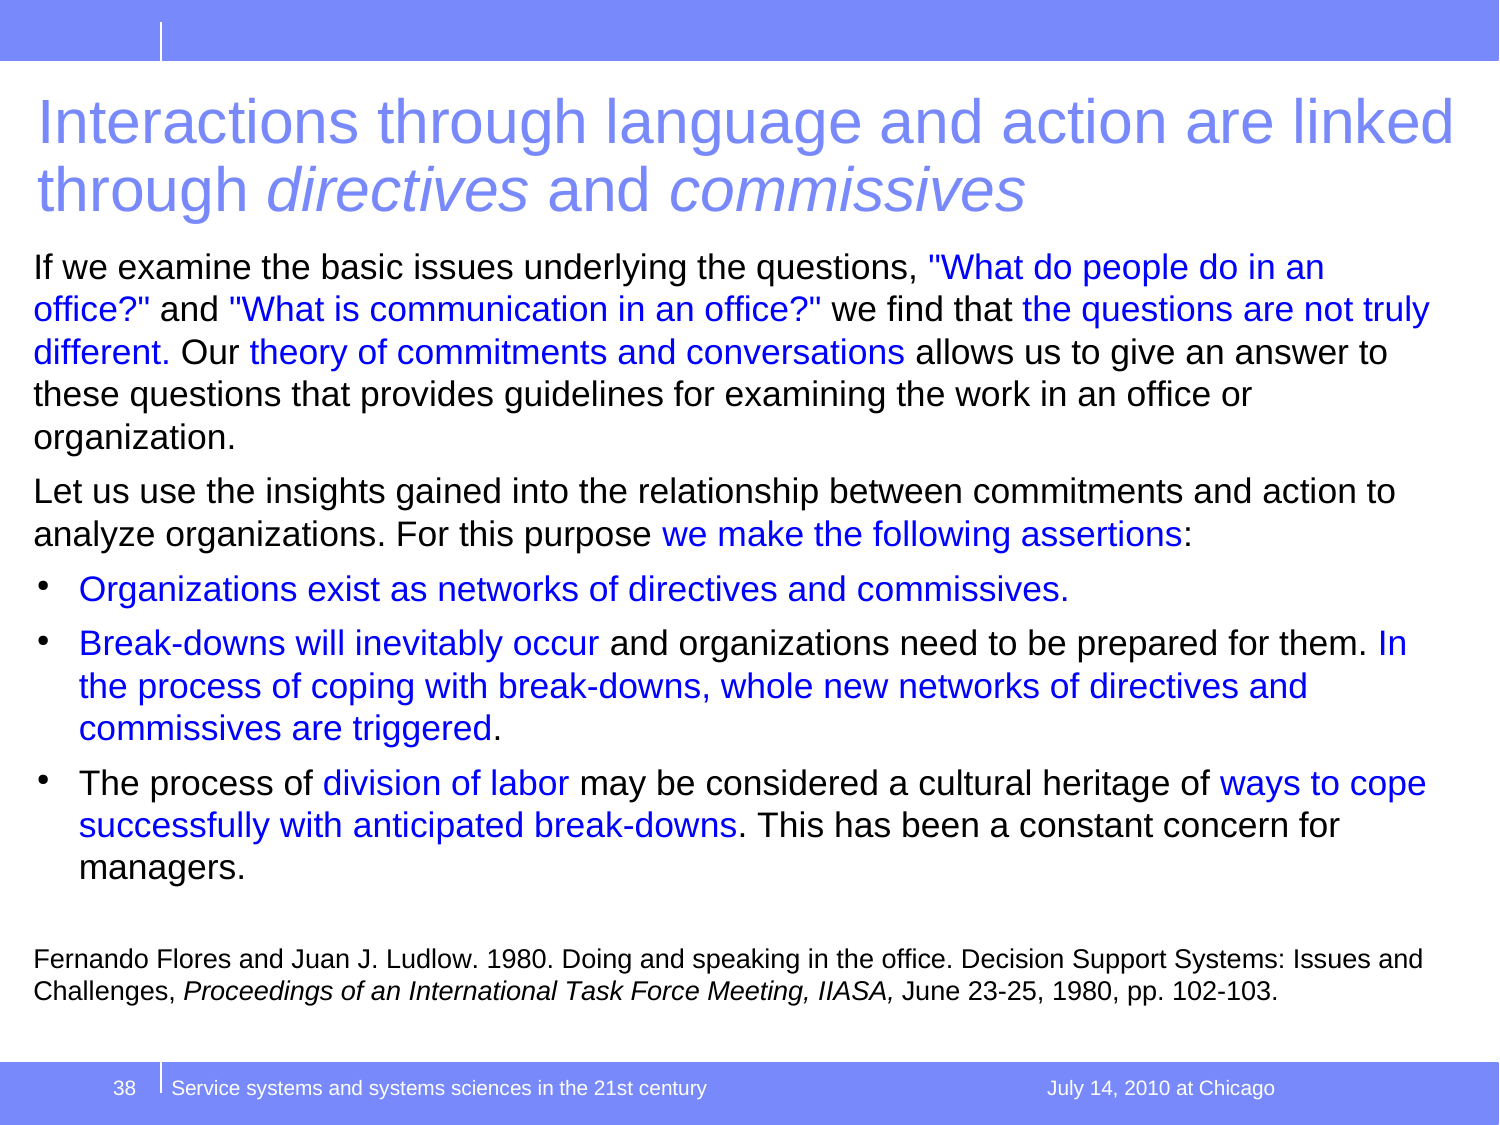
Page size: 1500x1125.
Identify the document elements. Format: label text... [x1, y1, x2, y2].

title Interactions through language and action are linked through directives and commissives [37, 90, 1463, 225]
text_box If we examine the basic issues underlying the questions, "What do people do in an office?" and "What is communication in an office?" we find that the questions are not truly different. Our theory of commitments and conversations allows us to give an answer to these questions that provides guidelines for examining the work in an office or organization. Let us use the insights gained into the relationship between commitments and action to analyze organizations. For this purpose we make the following assertions: Organizations exist as networks of directives and commissives. Break-downs will inevitably occur and organizations need to be prepared for them. In the process of coping with break-downs, whole new networks of directives and commissives are triggered. The process of division of labor may be considered a cultural heritage of ways to cope successfully with anticipated break-downs. This has been a constant concern for managers. Fernando Flores and Juan J. Ludlow. 1980. Doing and speaking in the office. Decision Support Systems: Issues and Challenges, Proceedings of an International Task Force Meeting, IIASA, June 23-25, 1980, pp. 102-103. [18, 236, 1452, 1058]
